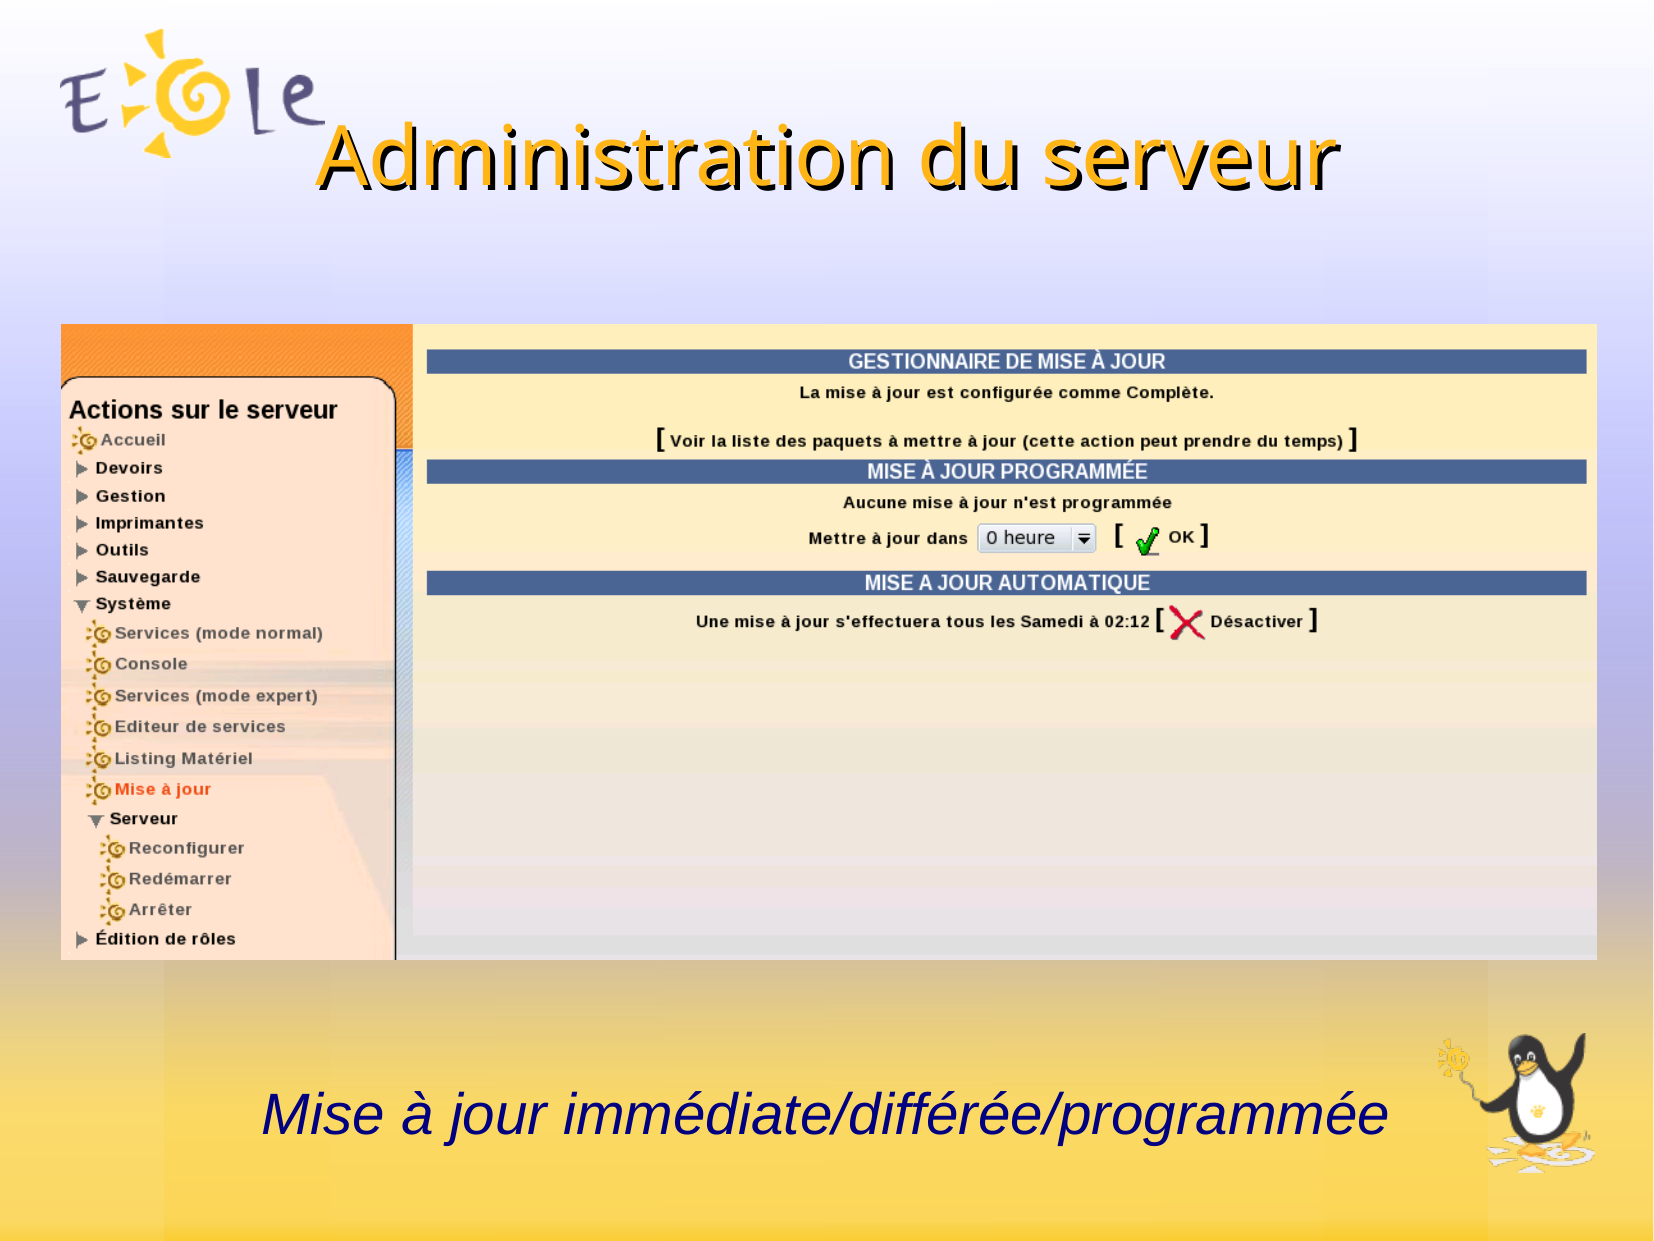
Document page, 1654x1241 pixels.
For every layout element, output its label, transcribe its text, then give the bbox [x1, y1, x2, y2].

title Administration du serveur [82, 49, 1572, 257]
picture [0, 0, 1654, 1241]
text_box Mise à jour immédiate/différée/programmée [29, 1077, 1625, 1152]
